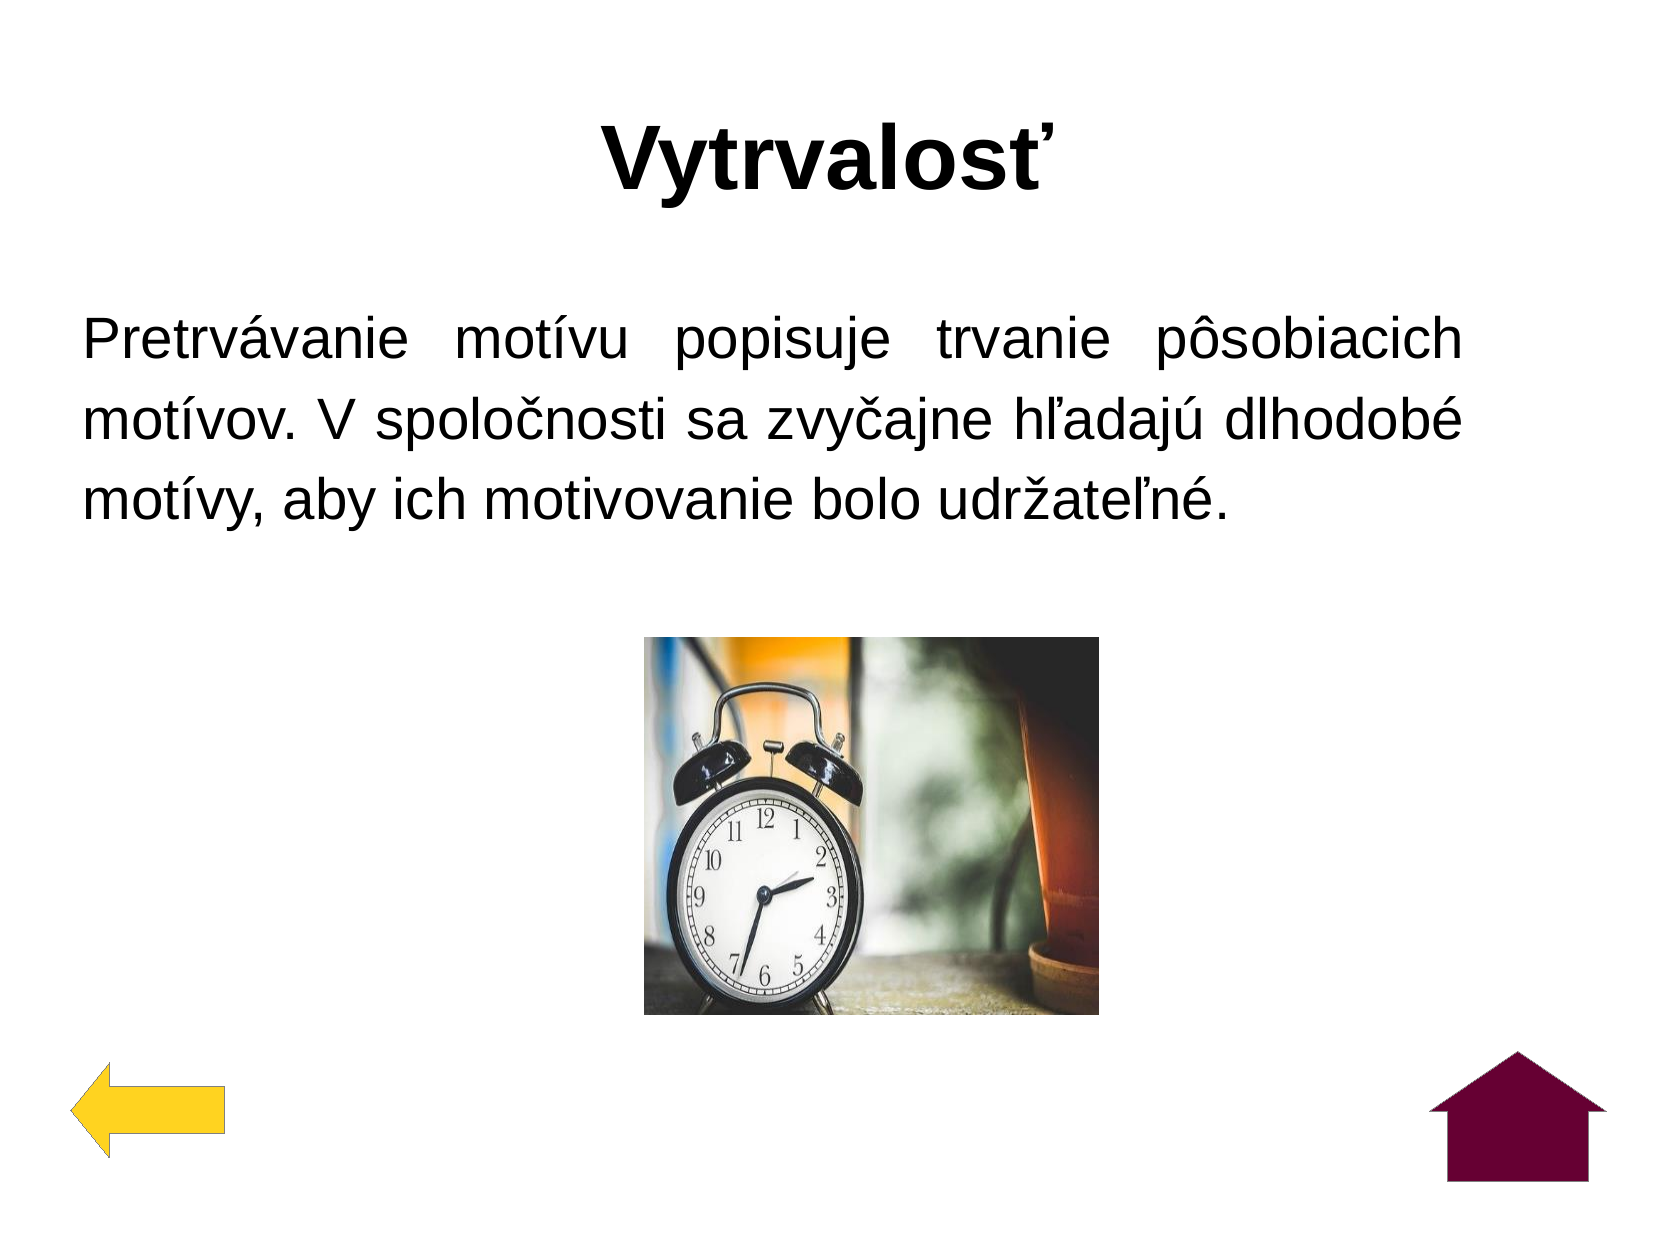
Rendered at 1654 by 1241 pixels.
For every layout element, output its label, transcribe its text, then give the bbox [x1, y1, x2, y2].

picture [644, 637, 1099, 1015]
list Pretrvávanie motívu popisuje trvanie pôsobiacich motívov. V spoločnosti sa zvyčajne hľadajú dlhodobé motívy, aby ich motivovanie bolo udržateľné. [82, 290, 1560, 528]
text_box [70, 1062, 225, 1158]
text_box [1429, 1051, 1607, 1182]
title Vytrvalosť [82, 97, 1571, 209]
